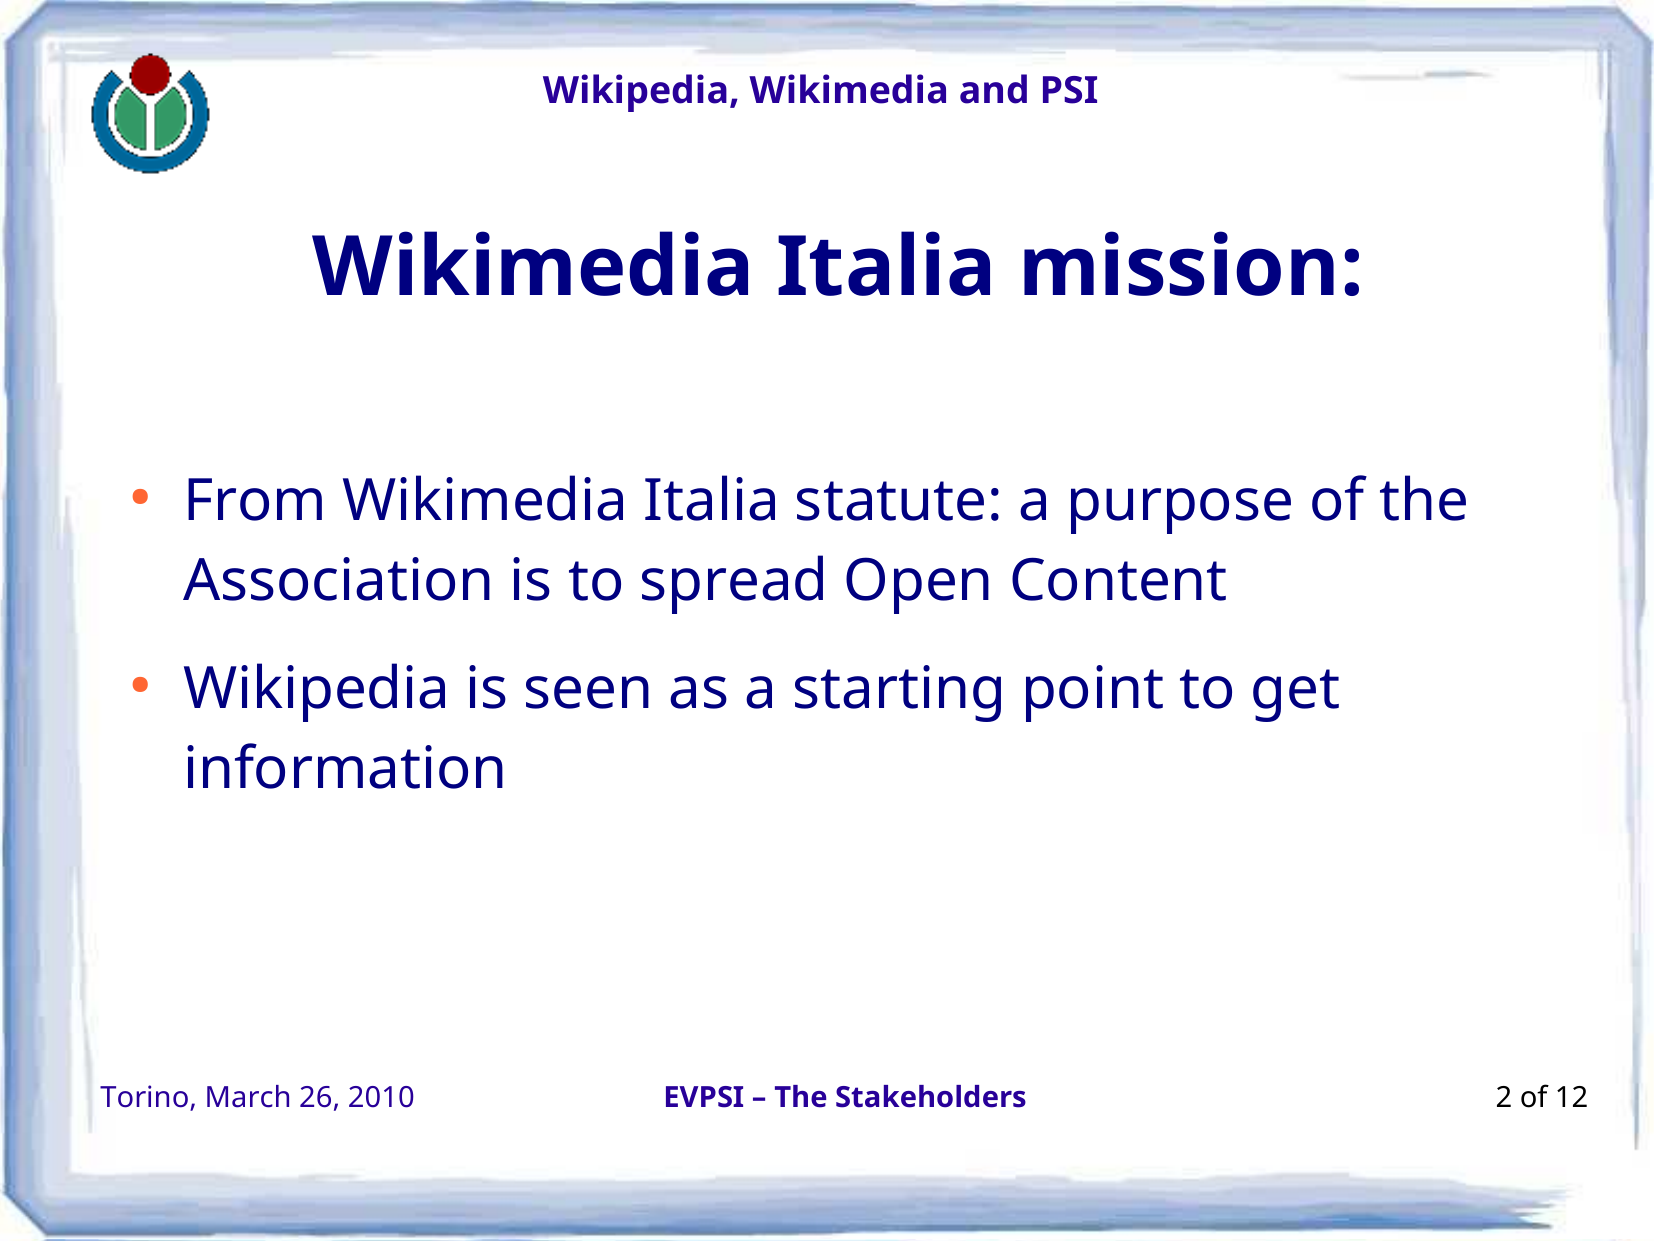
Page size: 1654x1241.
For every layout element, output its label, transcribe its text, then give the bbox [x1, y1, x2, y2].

title Wikipedia, Wikimedia and PSI [76, 59, 1565, 119]
picture [0, 0, 1654, 1241]
list Wikimedia Italia mission: From Wikimedia Italia statute: a purpose of the Association is to spread Open Content Wikipedia is seen as a starting point to get information [112, 206, 1565, 886]
